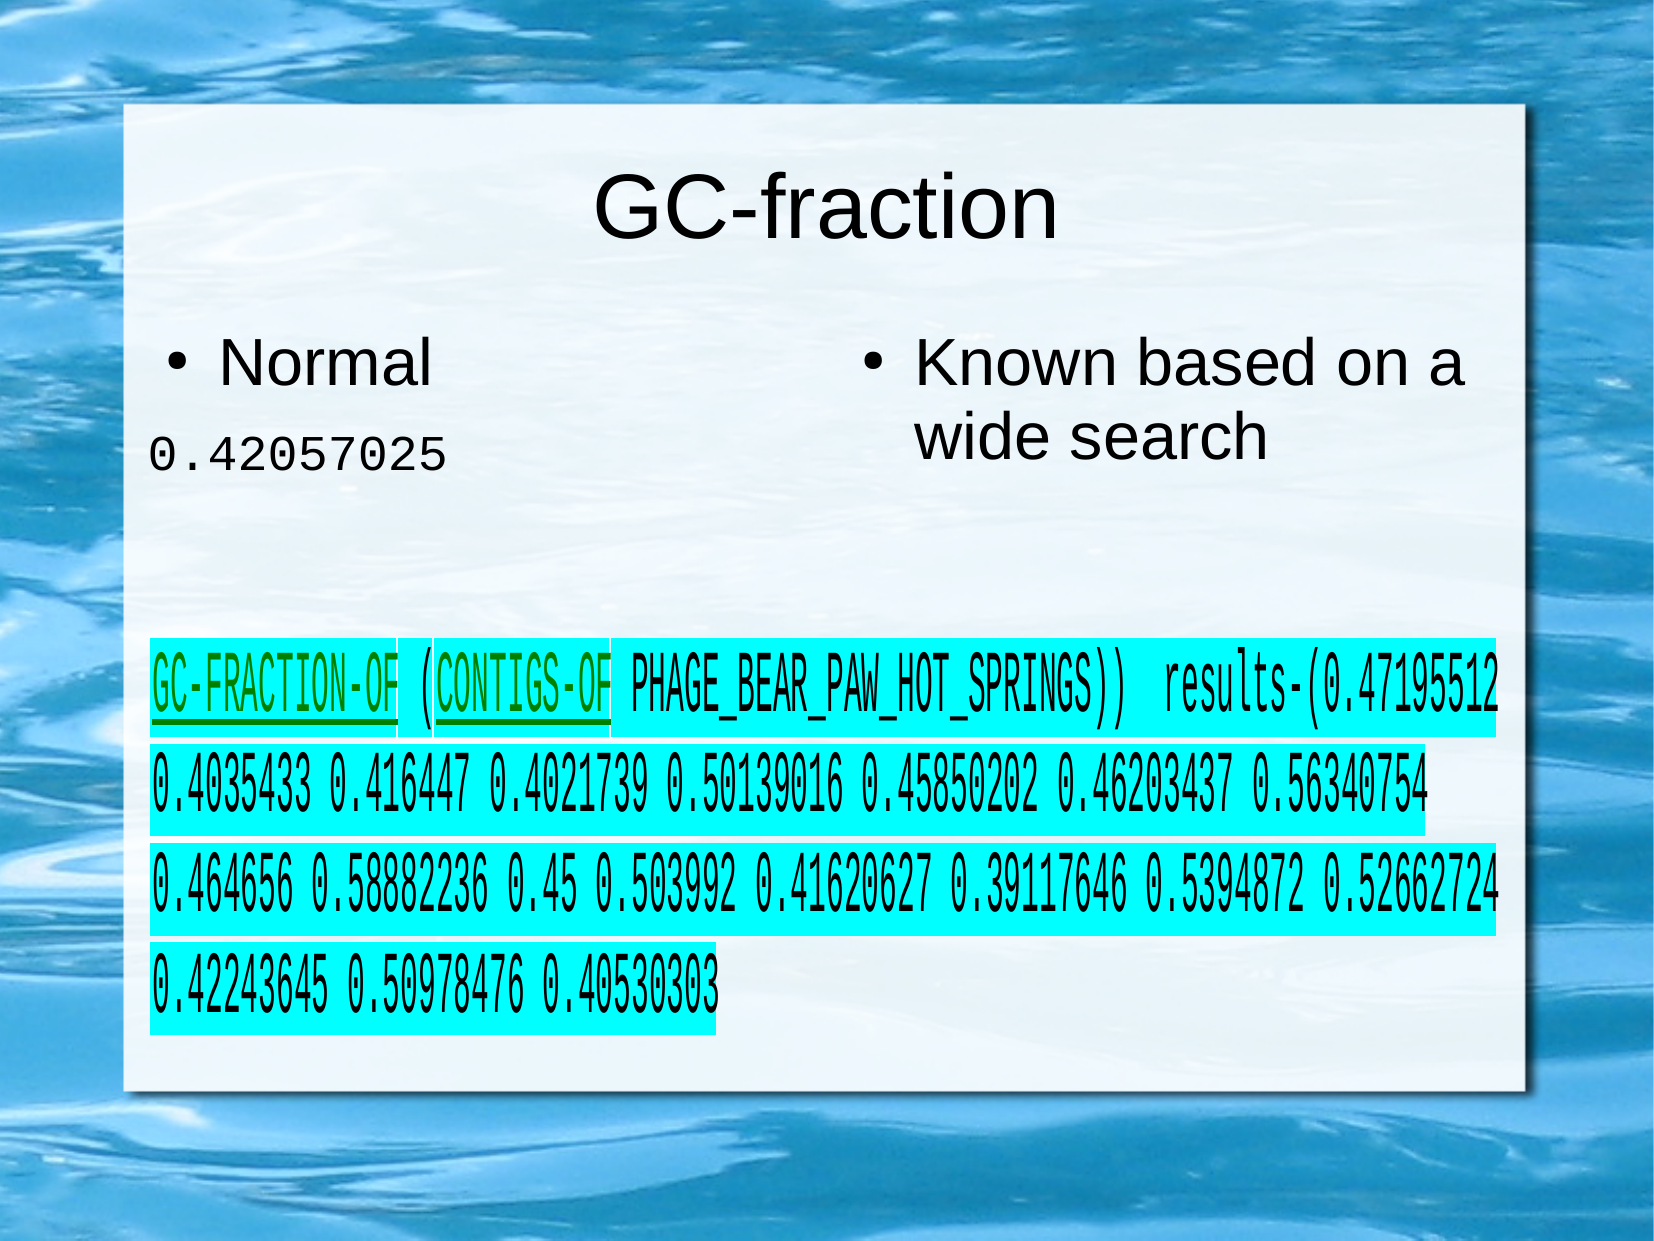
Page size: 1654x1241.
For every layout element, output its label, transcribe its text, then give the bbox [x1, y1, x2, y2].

chart [150, 637, 1576, 1241]
title GC-fraction [147, 118, 1506, 296]
picture [0, 0, 1654, 1241]
list Normal 0.42057025 [147, 324, 811, 1049]
list Known based on a wide search [843, 324, 1507, 637]
